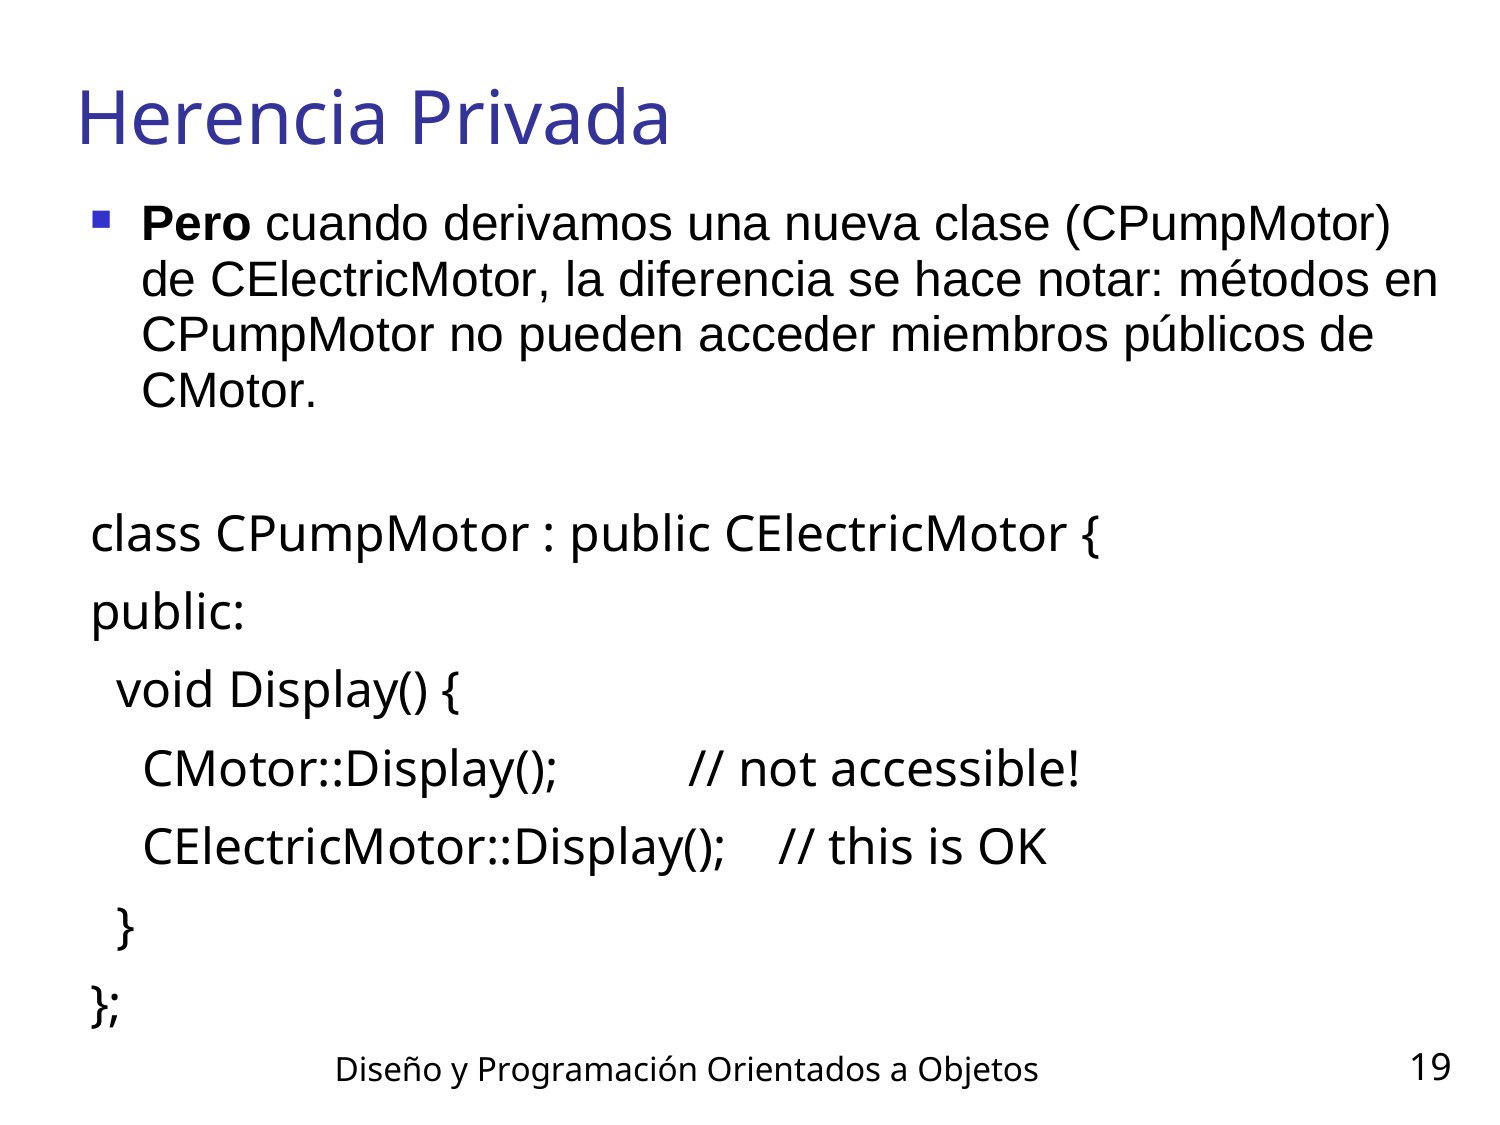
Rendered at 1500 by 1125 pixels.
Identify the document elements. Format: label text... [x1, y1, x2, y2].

title Herencia Privada [75, 30, 1466, 193]
list Pero cuando derivamos una nueva clase (CPumpMotor) de CElectricMotor, la diferencia se hace notar: métodos en CPumpMotor no pueden acceder miembros públicos de CMotor. class CPumpMotor : public CElectricMotor { public: void Display() { CMotor::Display(); // not accessible! CElectricMotor::Display(); // this is OK } }; [75, 187, 1462, 1051]
